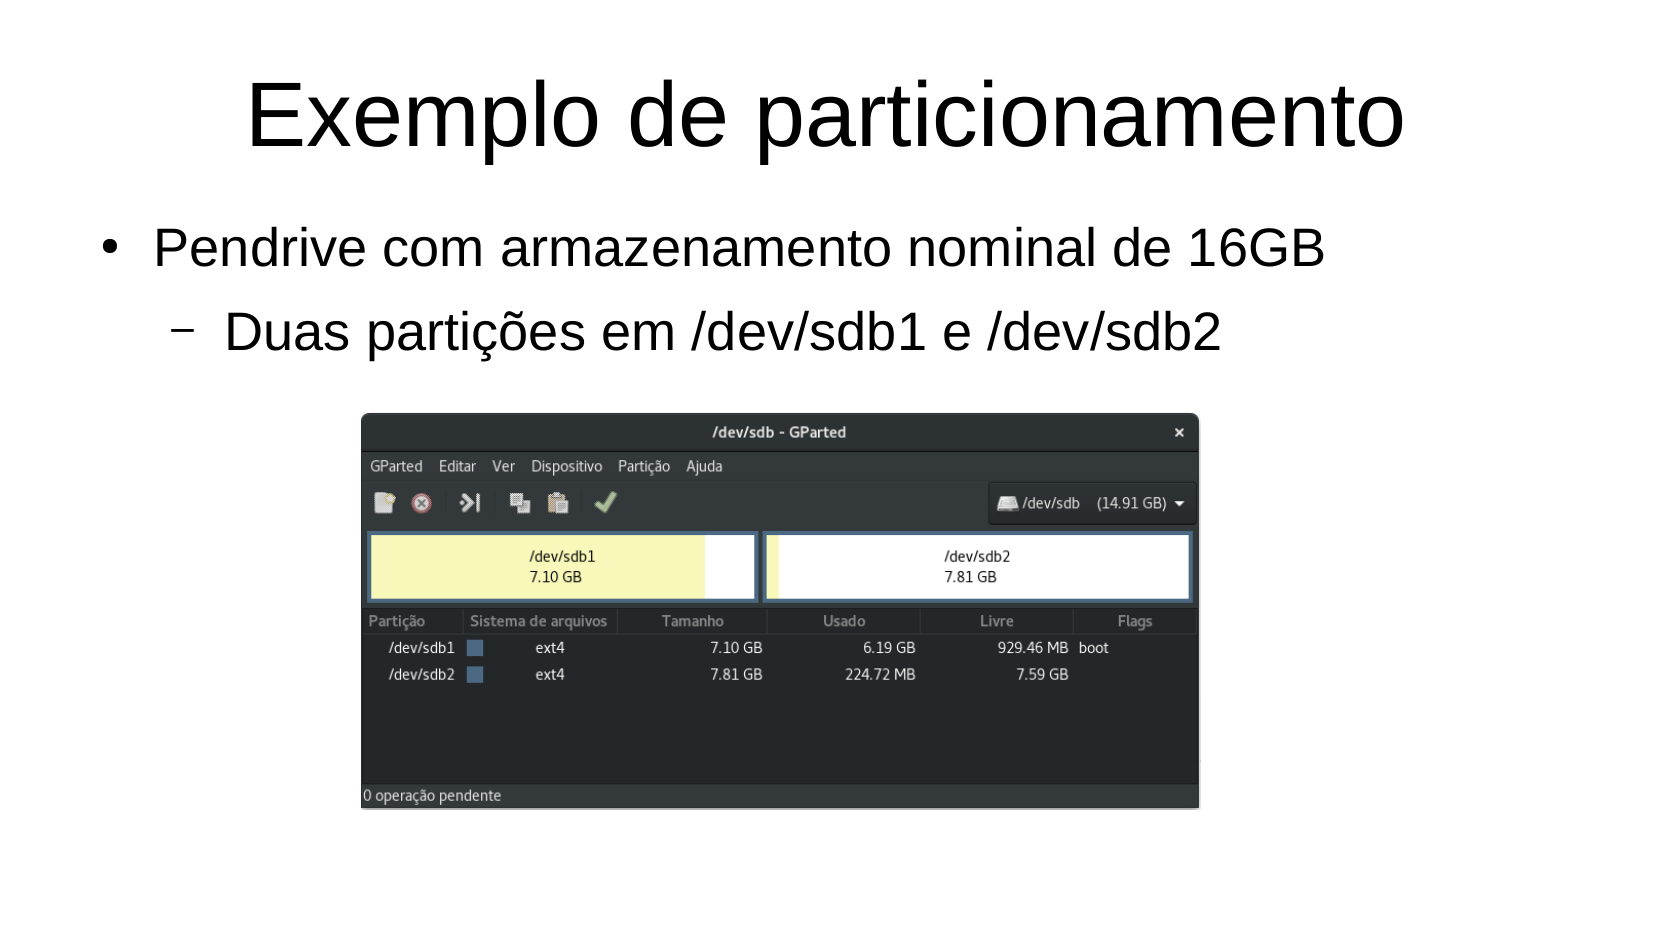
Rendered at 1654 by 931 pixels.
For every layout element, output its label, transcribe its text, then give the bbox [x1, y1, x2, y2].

picture [361, 412, 1201, 811]
list Pendrive com armazenamento nominal de 16GB Duas partições em /dev/sdb1 e /dev/sdb2 [82, 217, 1571, 758]
title Exemplo de particionamento [82, 37, 1571, 193]
